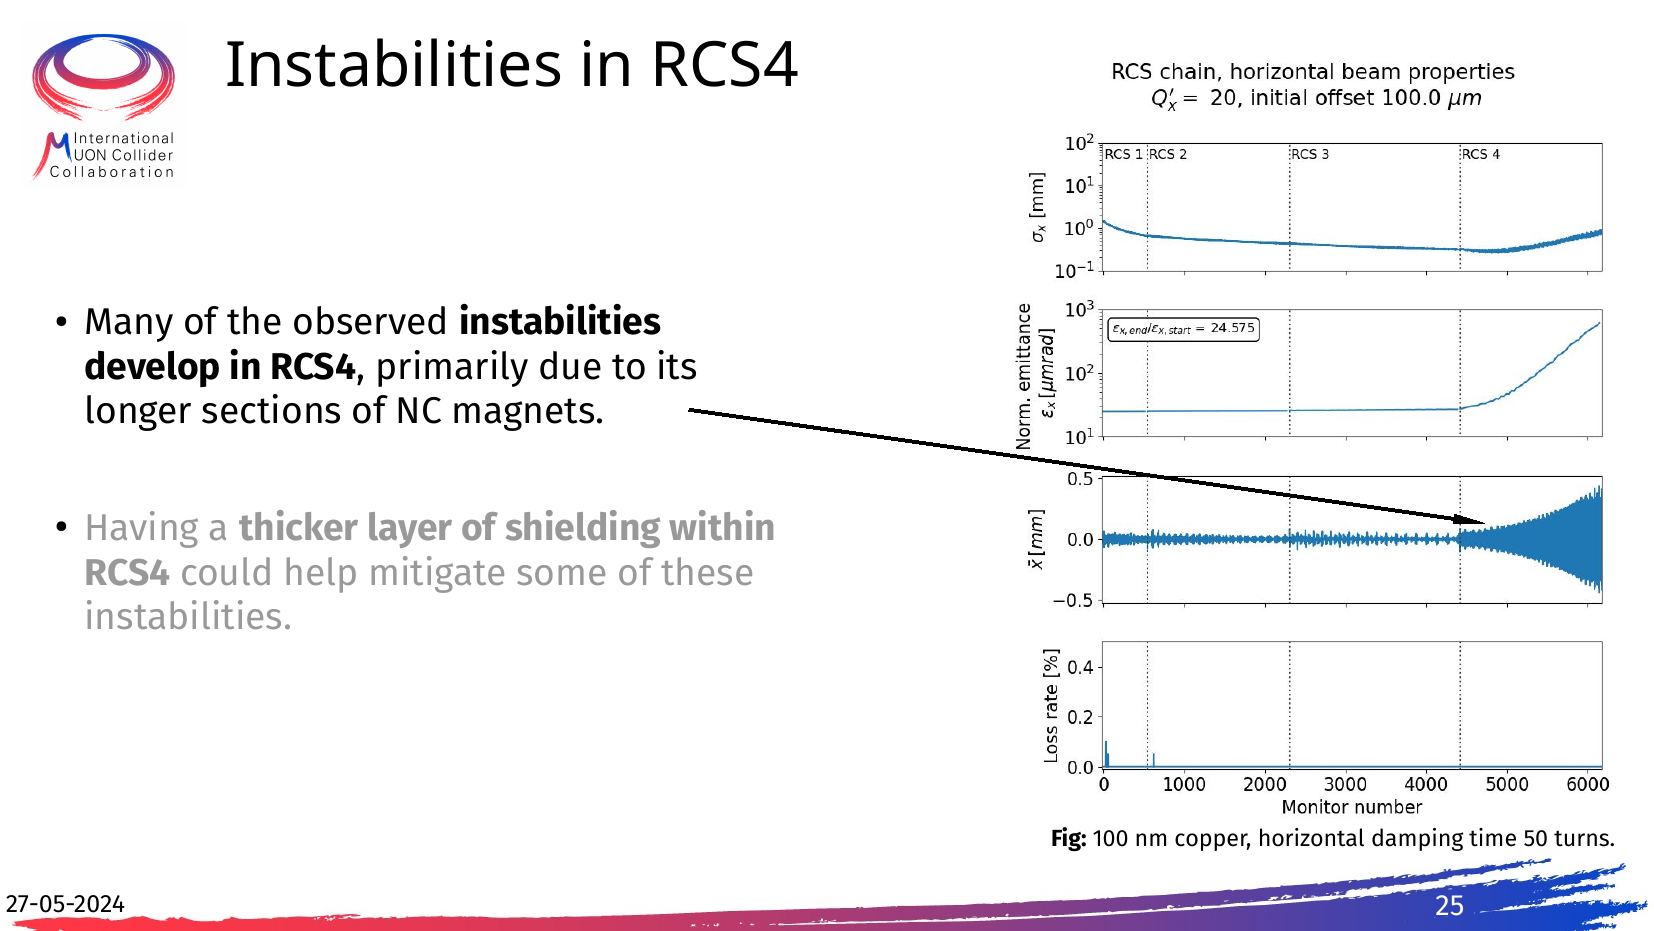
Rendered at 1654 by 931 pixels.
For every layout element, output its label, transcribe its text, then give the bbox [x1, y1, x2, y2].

picture [21, 21, 188, 189]
picture [1008, 55, 1636, 826]
text_box [688, 408, 1485, 524]
list Many of the observed instabilities develop in RCS4, primarily due to its longer sections of NC magnets. Having a thicker layer of shielding within RCS4 could help mitigate some of these instabilities. [45, 300, 790, 646]
list Fig: 100 nm copper, horizontal damping time 50 turns. [1026, 826, 1621, 854]
title Instabilities in RCS4 [225, 19, 1571, 181]
picture [0, 848, 1654, 931]
